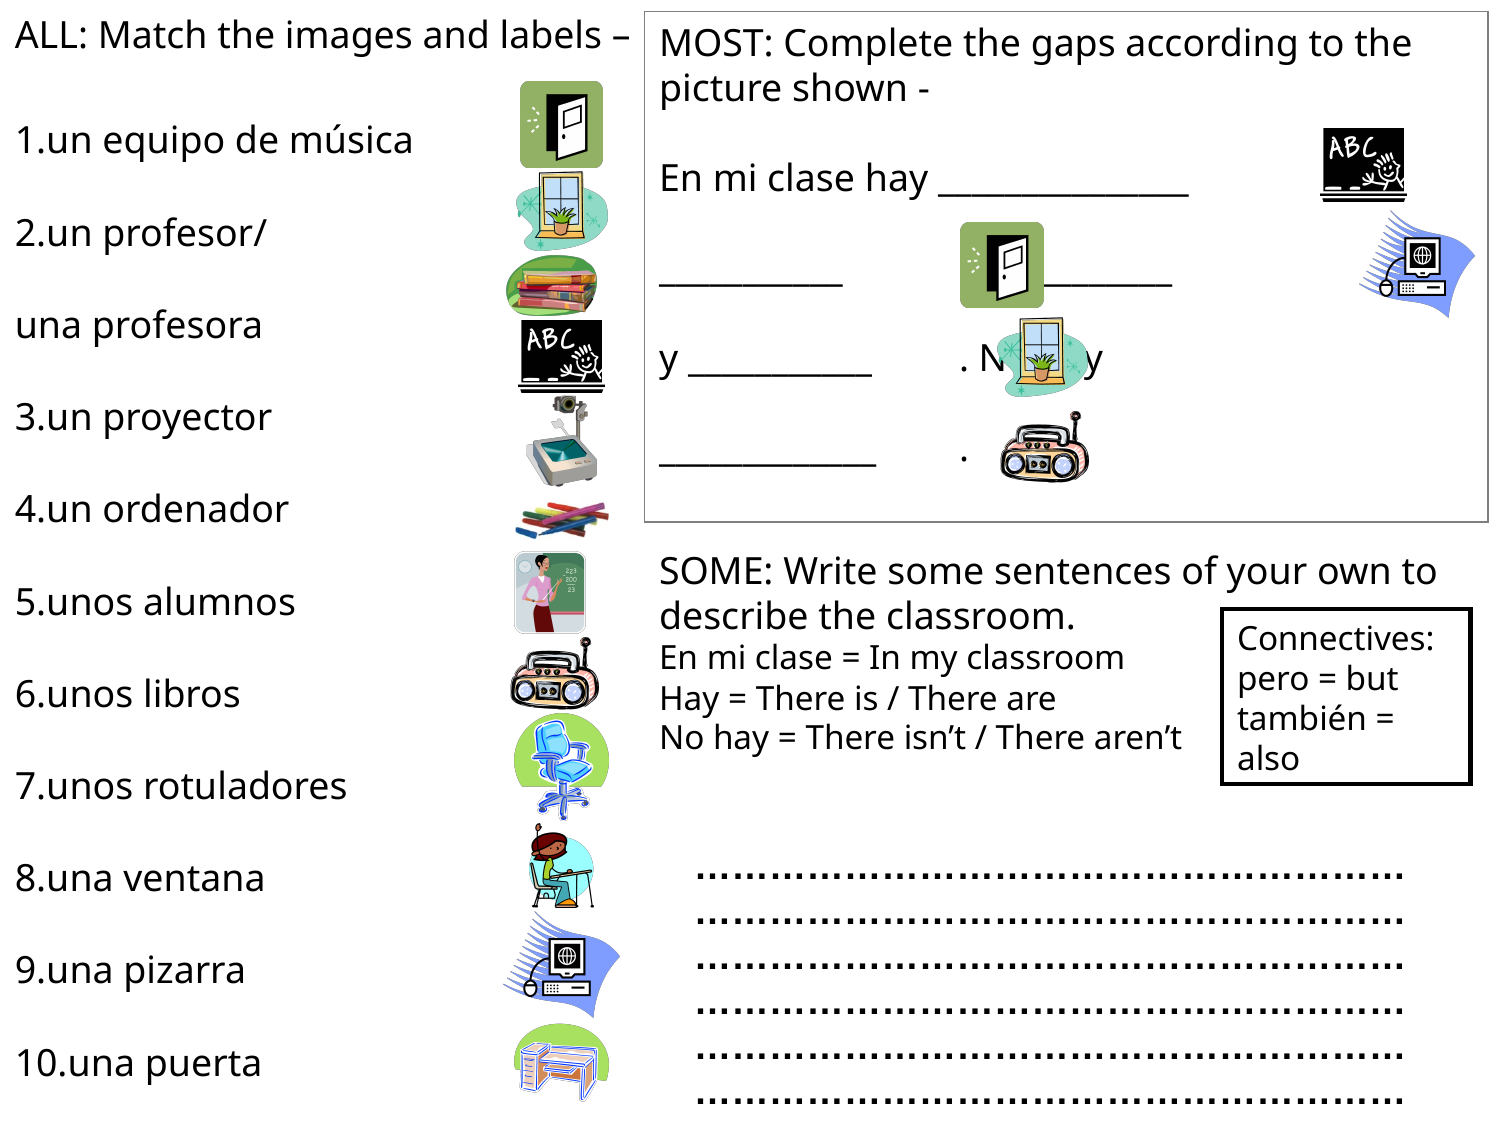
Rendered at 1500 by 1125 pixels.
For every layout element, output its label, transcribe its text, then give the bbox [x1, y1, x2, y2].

picture [996, 316, 1089, 398]
picture [509, 636, 600, 711]
picture [999, 410, 1090, 485]
picture [514, 713, 609, 821]
picture [514, 1020, 609, 1102]
picture [960, 222, 1044, 308]
picture [515, 490, 609, 549]
picture [505, 254, 598, 317]
text_box SOME: Write some sentences of your own to describe the classroom. En mi clase = In my classroom Hay = There is / There are No hay = There isn’t / There aren’t [644, 538, 1500, 765]
picture [503, 911, 620, 1018]
picture [526, 395, 597, 487]
picture [529, 823, 594, 909]
picture [1359, 210, 1475, 318]
text_box ALL: Match the images and labels – un equipo de música un profesor/ una profesora un proyector un ordenador unos alumnos unos libros unos rotuladores una ventana una pizarra una puerta unas mesas unas sillas [0, 3, 668, 1096]
picture [520, 81, 603, 168]
text_box ……………………………………………………………………………………………………………………………………………………………………………………………………………………………………………………………………………………………………………… [679, 834, 1424, 1120]
picture [518, 320, 605, 393]
picture [1320, 128, 1407, 202]
picture [514, 551, 586, 634]
text_box MOST: Complete the gaps according to the picture shown - En mi clase hay _______________ ___________ ____________ y ___________ . No hay _____________ . [644, 11, 1489, 523]
picture [515, 170, 609, 252]
text_box Connectives: pero = but también = also [1222, 609, 1471, 785]
